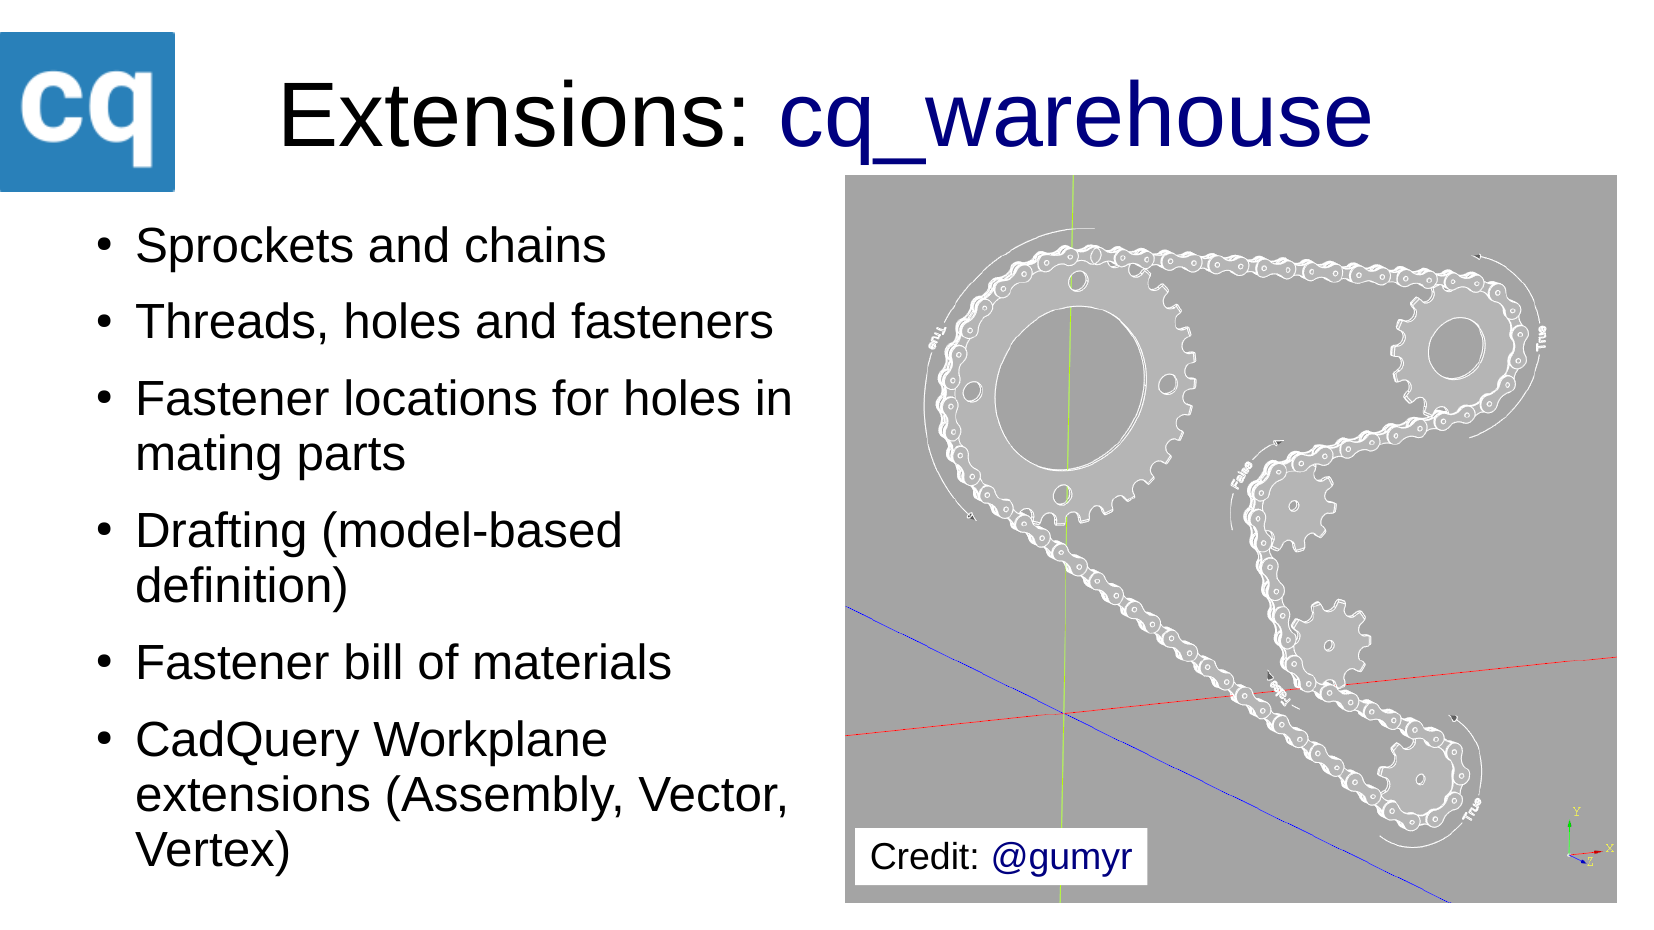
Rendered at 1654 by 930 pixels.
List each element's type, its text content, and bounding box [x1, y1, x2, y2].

title Extensions: cq_warehouse [82, 37, 1571, 193]
picture [0, 32, 175, 192]
text_box Credit: @gumyr [855, 828, 1148, 886]
list Sprockets and chains Threads, holes and fasteners Fastener locations for holes in mating parts Drafting (model-based definition) Fastener bill of materials CadQuery Workplane extensions (Assembly, Vector, Vertex) [82, 217, 826, 886]
picture [845, 175, 1617, 903]
